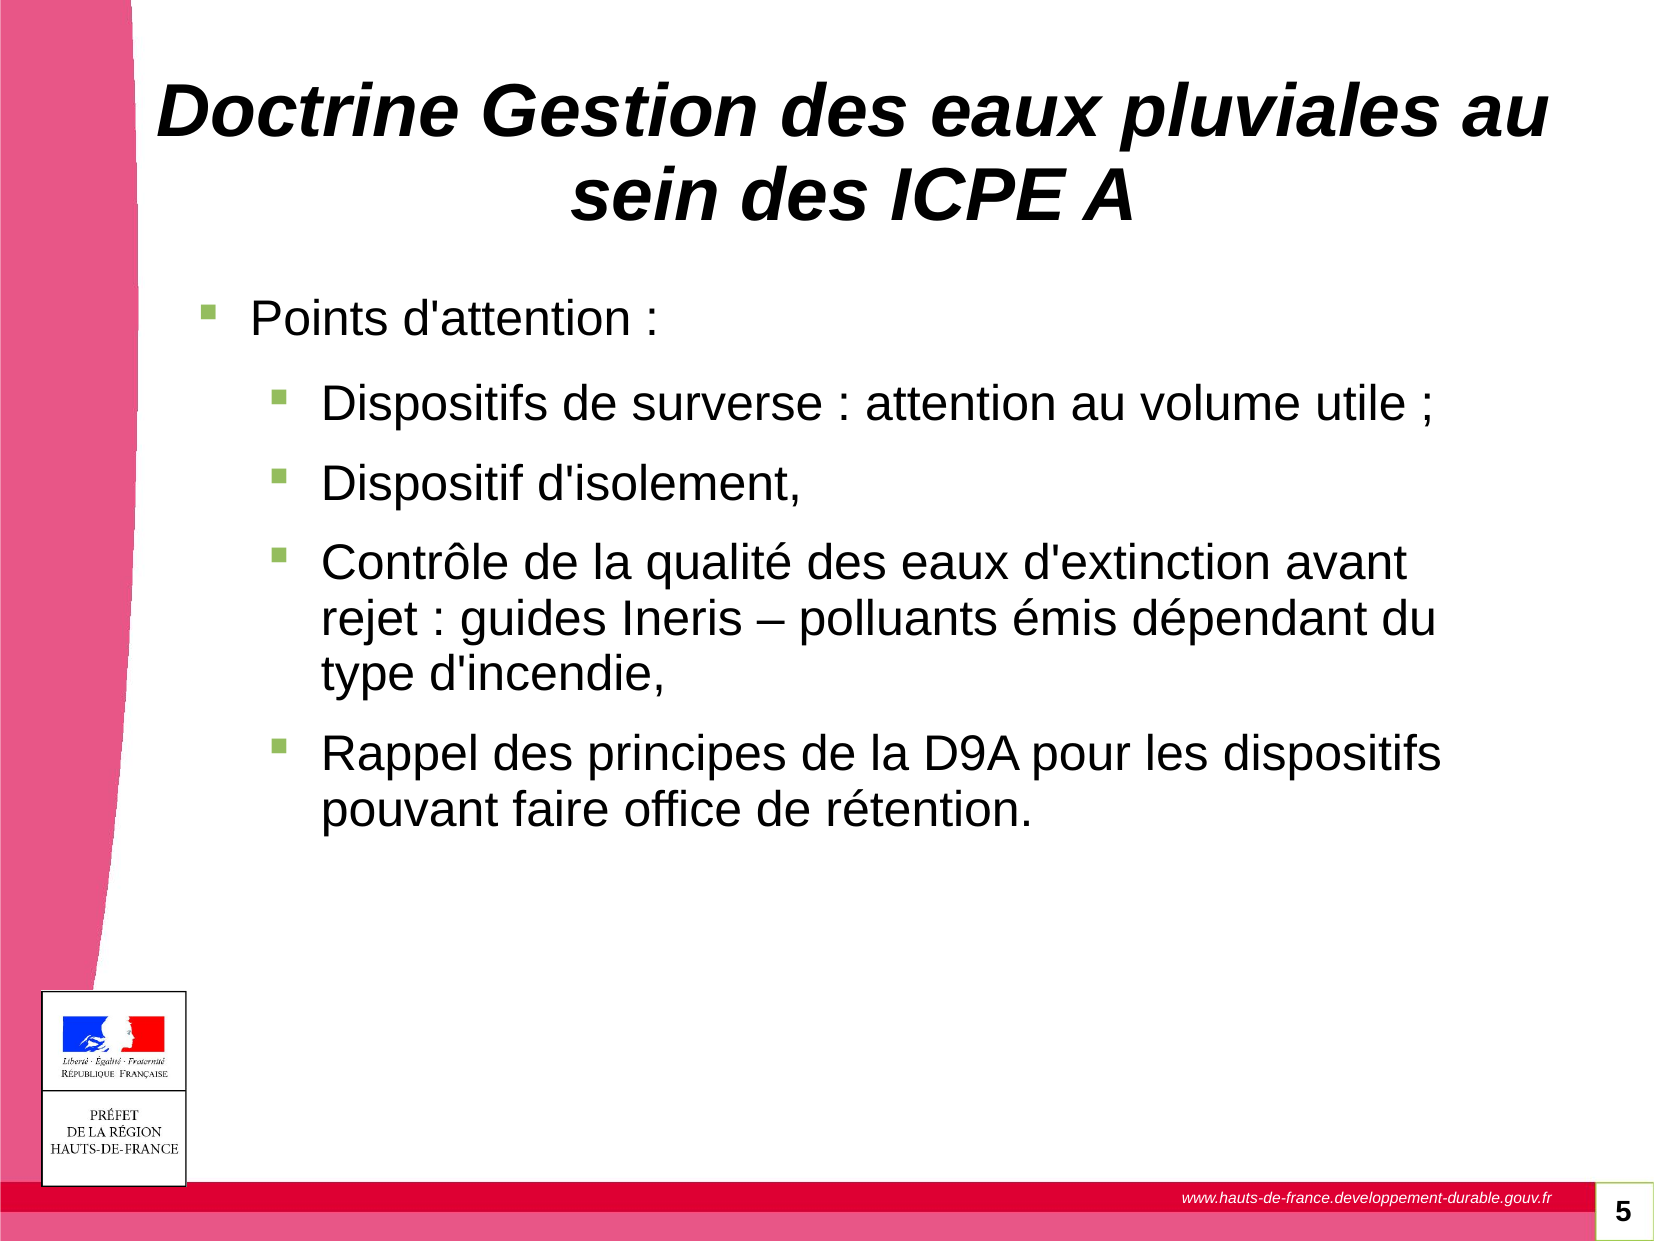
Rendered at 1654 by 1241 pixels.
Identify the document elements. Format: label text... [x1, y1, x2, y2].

picture [0, 0, 1654, 1241]
title Doctrine Gestion des eaux pluviales au sein des ICPE A [95, 13, 1613, 293]
list Points d'attention : Dispositifs de surverse : attention au volume utile ; Dispositif d'isolement, Contrôle de la qualité des eaux d'extinction avant rejet : guides Ineris – polluants émis dépendant du type d'incendie, Rappel des principes de la D9A pour les dispositifs pouvant faire office de rétention. [179, 293, 1509, 1010]
